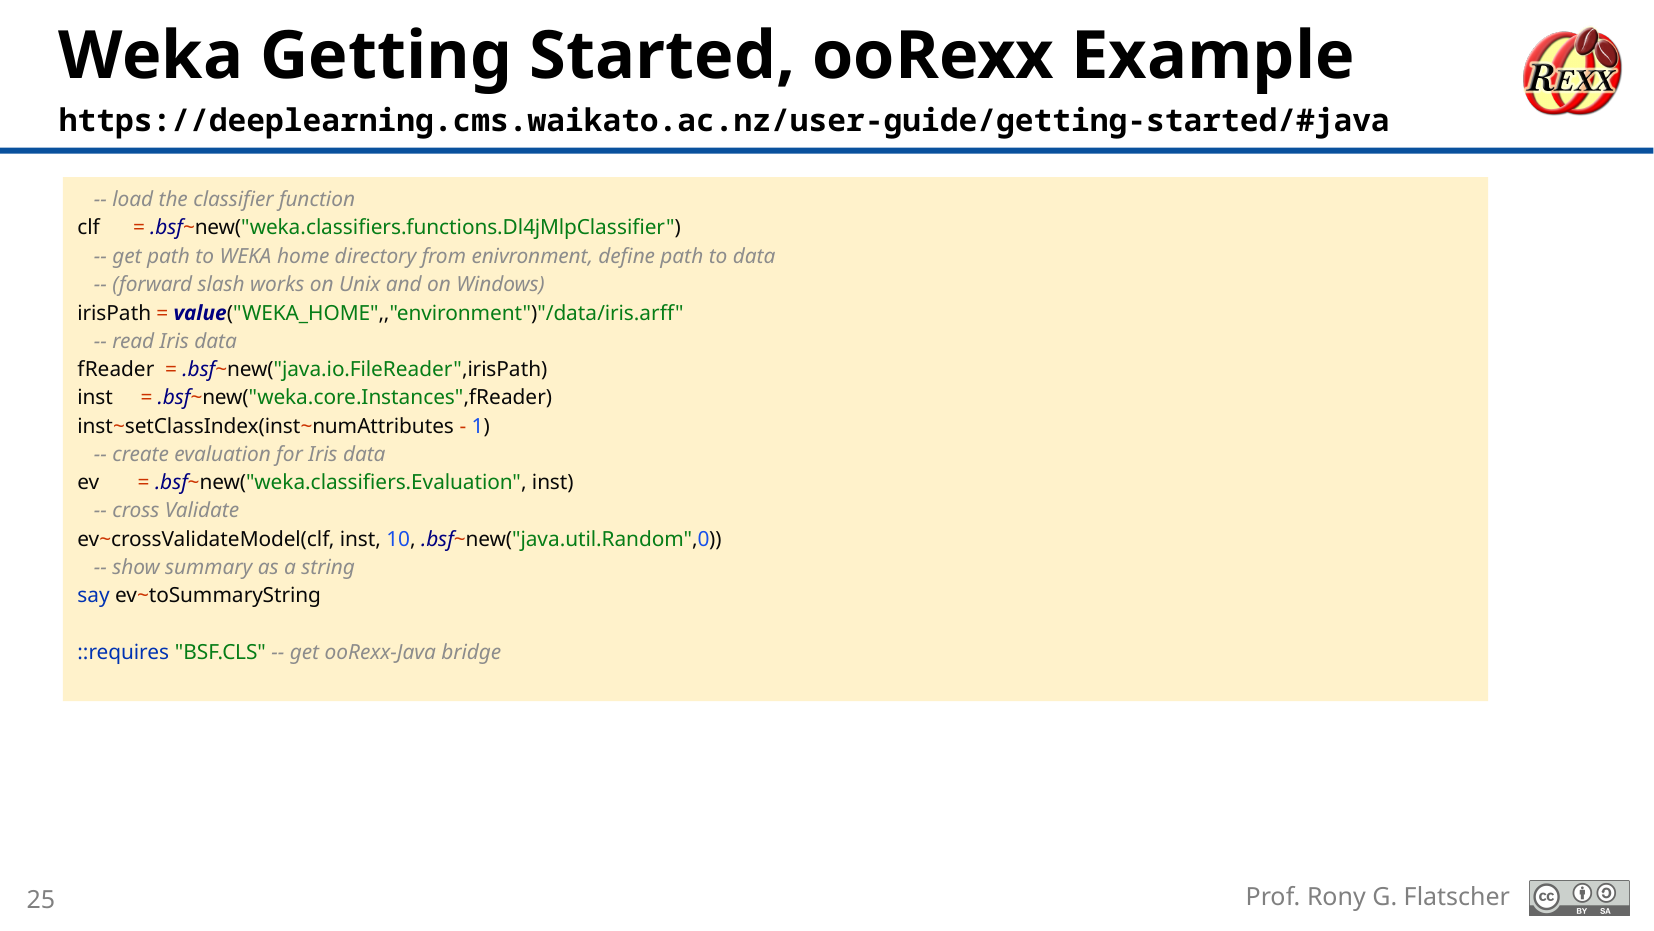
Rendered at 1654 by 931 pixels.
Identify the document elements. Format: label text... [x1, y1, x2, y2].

title Weka Getting Started, ooRexx Example https://deeplearning.cms.waikato.ac.nz/user-guide/getting-started/#java [0, 0, 1625, 148]
text_box -- load the classifier function clf = .bsf~new("weka.classifiers.functions.Dl4jMlpClassifier") -- get path to WEKA home directory from enivronment, define path to data -- (forward slash works on Unix and on Windows) irisPath = value("WEKA_HOME",,"environment")"/data/iris.arff" -- read Iris data fReader = .bsf~new("java.io.FileReader",irisPath) inst = .bsf~new("weka.core.Instances",fReader) inst~setClassIndex(inst~numAttributes - 1) -- create evaluation for Iris data ev = .bsf~new("weka.classifiers.Evaluation", inst) -- cross Validate ev~crossValidateModel(clf, inst, 10, .bsf~new("java.util.Random",0)) -- show summary as a string say ev~toSummaryString ::requires "BSF.CLS" -- get ooRexx-Java bridge [62, 177, 1489, 678]
